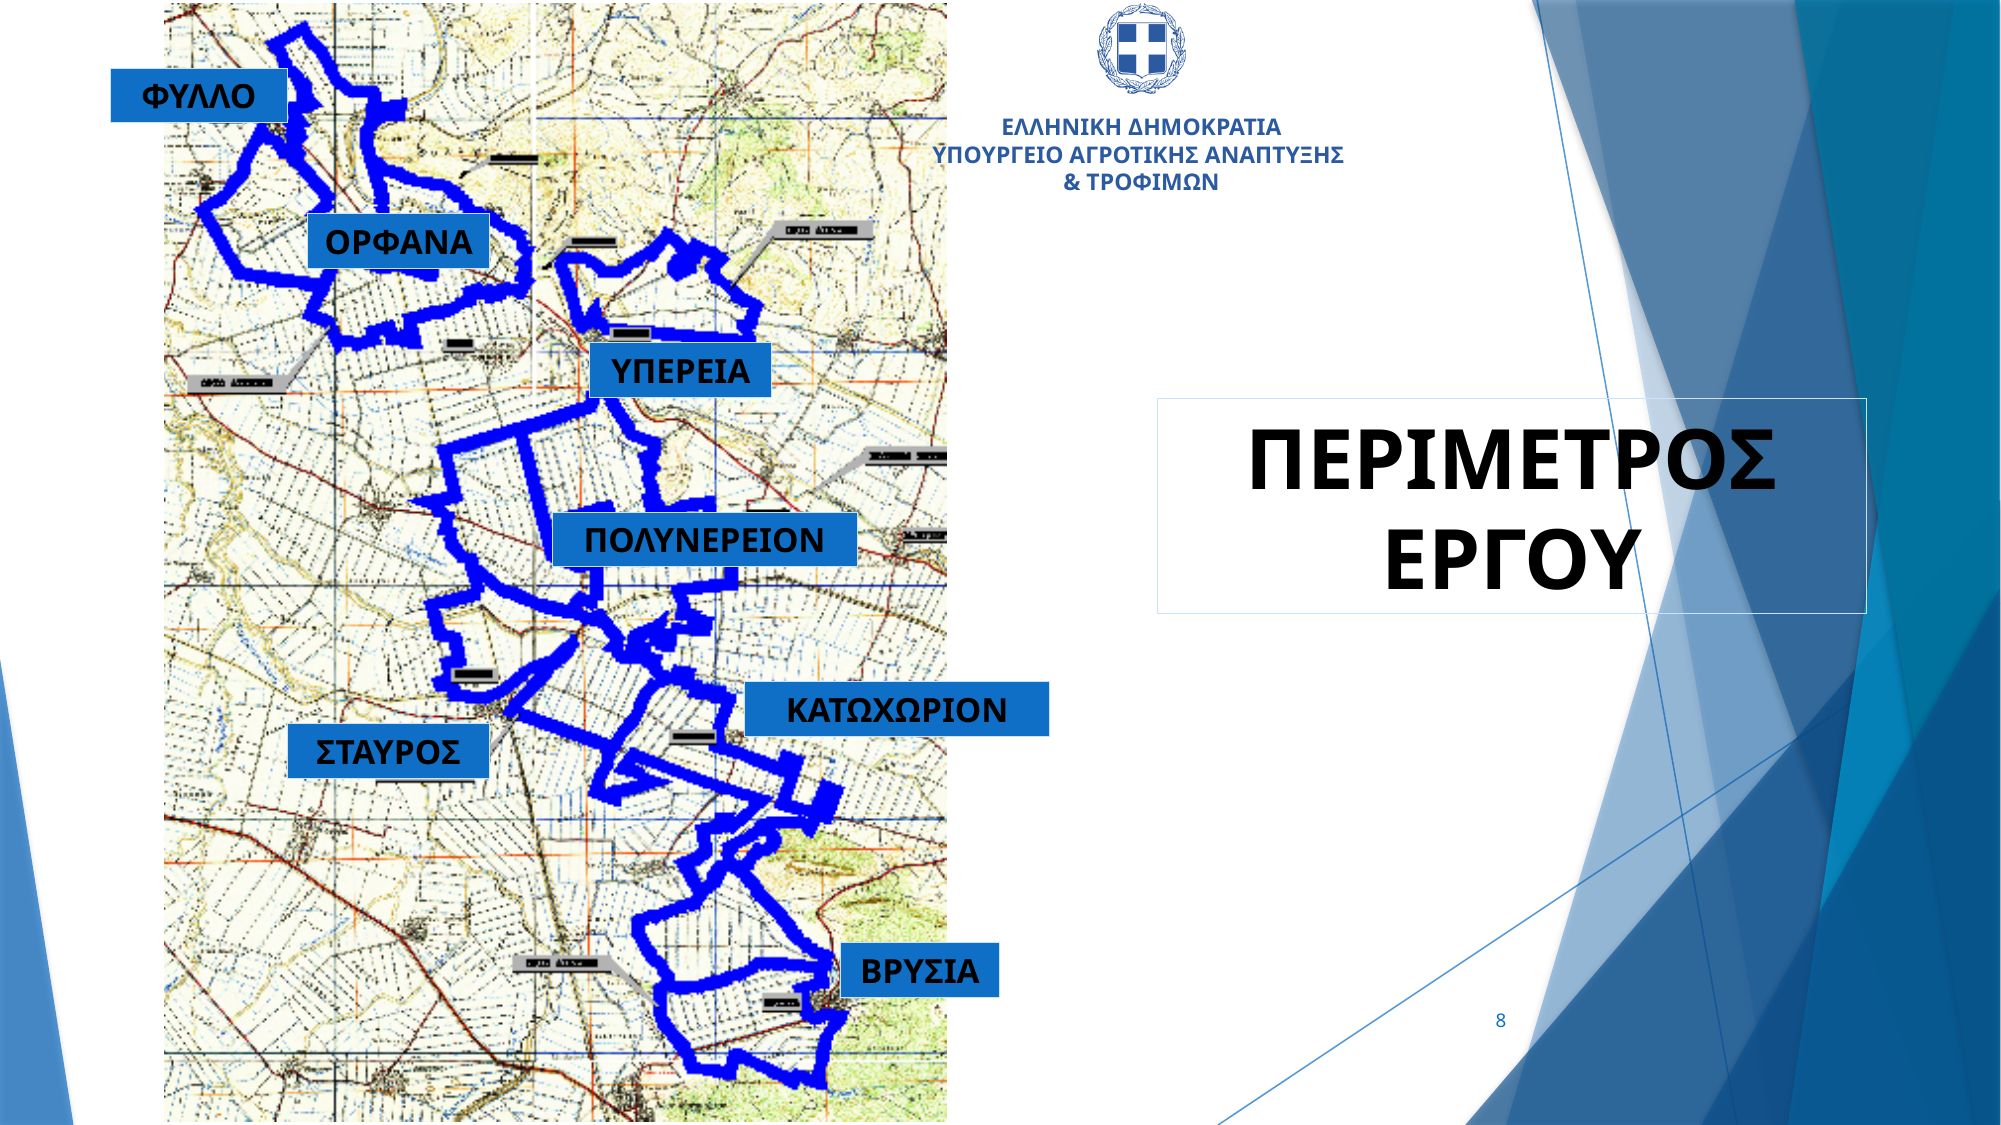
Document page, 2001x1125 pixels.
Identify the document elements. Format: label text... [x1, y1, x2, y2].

picture [164, 3, 947, 1122]
text_box ΥΠΕΡΕΙΑ [589, 342, 772, 398]
text_box ΠΟΛΥΝΕΡΕΙΟΝ [552, 512, 858, 567]
text_box ΟΡΦΑΝΑ [307, 213, 490, 269]
text_box ΚΑΤΩΧΩΡΙΟΝ [744, 681, 1050, 737]
text_box ΠΕΡΙΜΕΤΡΟΣ ΕΡΓΟΥ [1157, 398, 1867, 614]
slide_number <αριθμός> [1409, 991, 1522, 1051]
picture [1097, 3, 1186, 94]
text_box ΒΡΥΣΙΑ [840, 942, 1000, 998]
text_box ΦΥΛΛΟ [110, 68, 288, 123]
text_box ΕΛΛΗΝΙΚΗ ΔΗΜΟΚΡΑΤΙΑ ΥΠΟΥΡΓΕΙΟ ΑΓΡΟΤΙΚΗΣ ΑΝΑΠΤΥΞΗΣ & ΤΡΟΦΙΜΩΝ [802, 105, 1481, 203]
text_box ΣΤΑΥΡΟΣ [287, 723, 490, 779]
